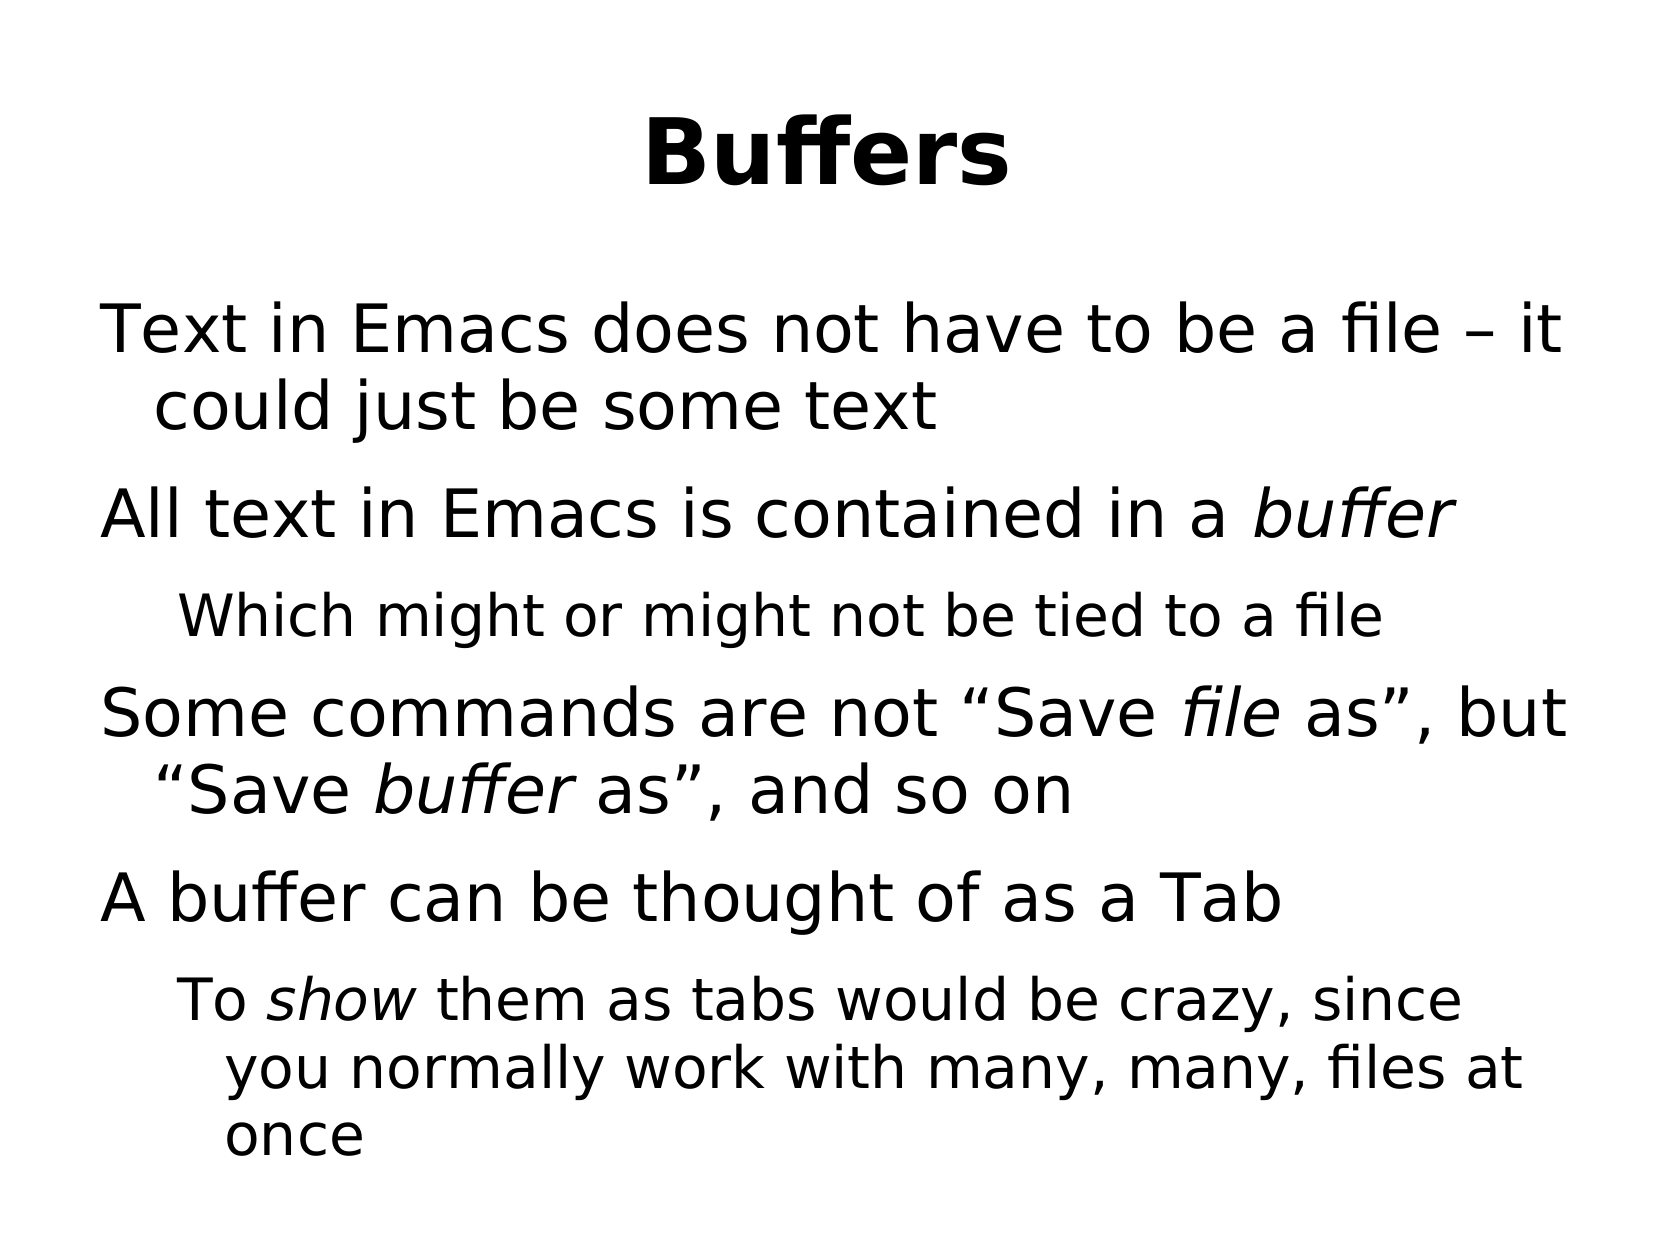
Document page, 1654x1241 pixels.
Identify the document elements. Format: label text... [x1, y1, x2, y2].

title Buffers [82, 49, 1571, 257]
list Text in Emacs does not have to be a file – it could just be some text All text in Emacs is contained in a buffer Which might or might not be tied to a file Some commands are not “Save file as”, but “Save buffer as”, and so on A buffer can be thought of as a Tab To show them as tabs would be crazy, since you normally work with many, many, files at once [82, 290, 1571, 1170]
